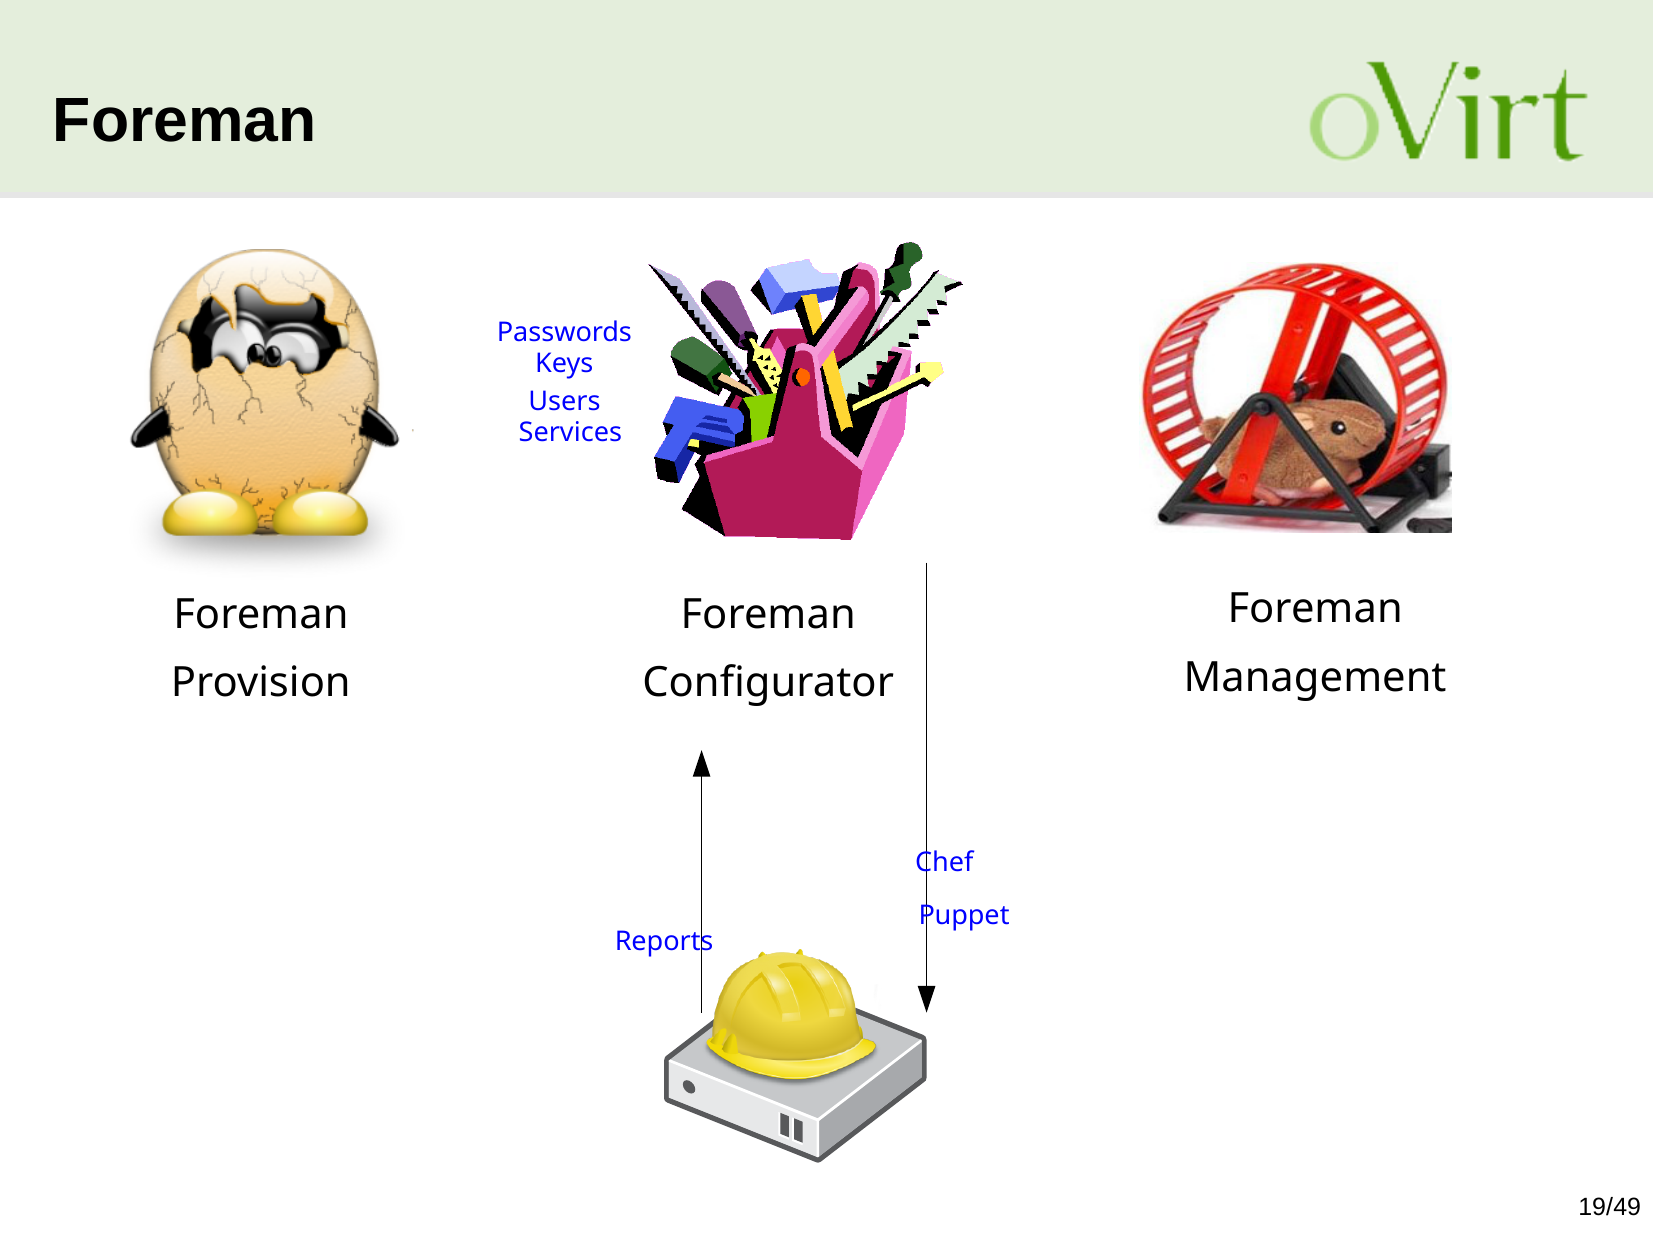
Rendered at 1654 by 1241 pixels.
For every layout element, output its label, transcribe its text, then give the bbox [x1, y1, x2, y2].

text_box Foreman Configurator [609, 579, 927, 713]
text_box Keys [470, 338, 647, 375]
text_box Chef [869, 836, 1020, 885]
text_box Passwords [470, 306, 647, 338]
text_box Foreman Provision [102, 579, 420, 713]
picture [664, 949, 927, 1163]
text_box Puppet [889, 889, 1040, 938]
title Foreman [52, 14, 1330, 154]
text_box Services [476, 407, 647, 456]
text_box Reports [589, 915, 740, 964]
picture [1289, 36, 1613, 181]
picture [101, 248, 433, 580]
text_box Foreman Management [1156, 573, 1474, 708]
text_box Users [470, 375, 647, 424]
picture [647, 239, 965, 542]
picture [1139, 262, 1452, 533]
